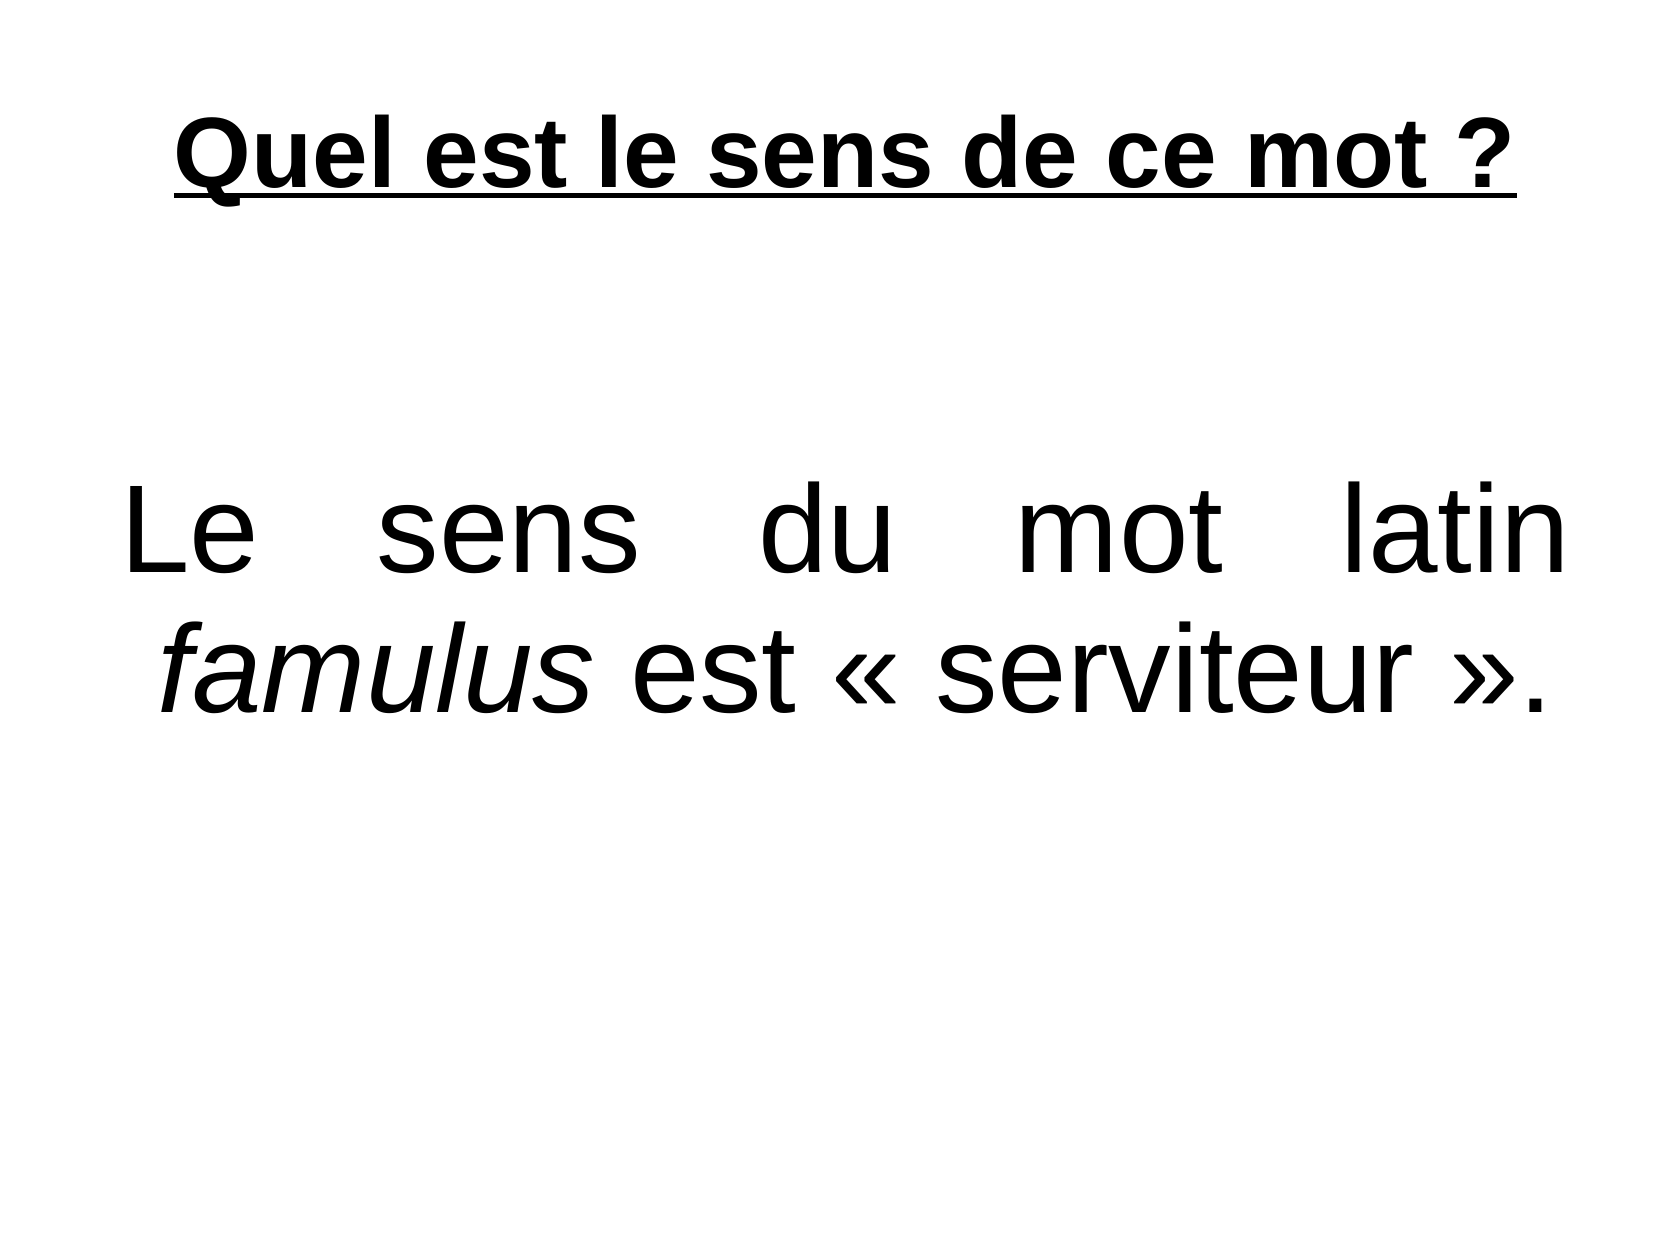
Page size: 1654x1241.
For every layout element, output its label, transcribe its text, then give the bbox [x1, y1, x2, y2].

list Le sens du mot latin famulus est « serviteur ». [82, 290, 1571, 1010]
title Quel est le sens de ce mot ? [82, 49, 1571, 257]
